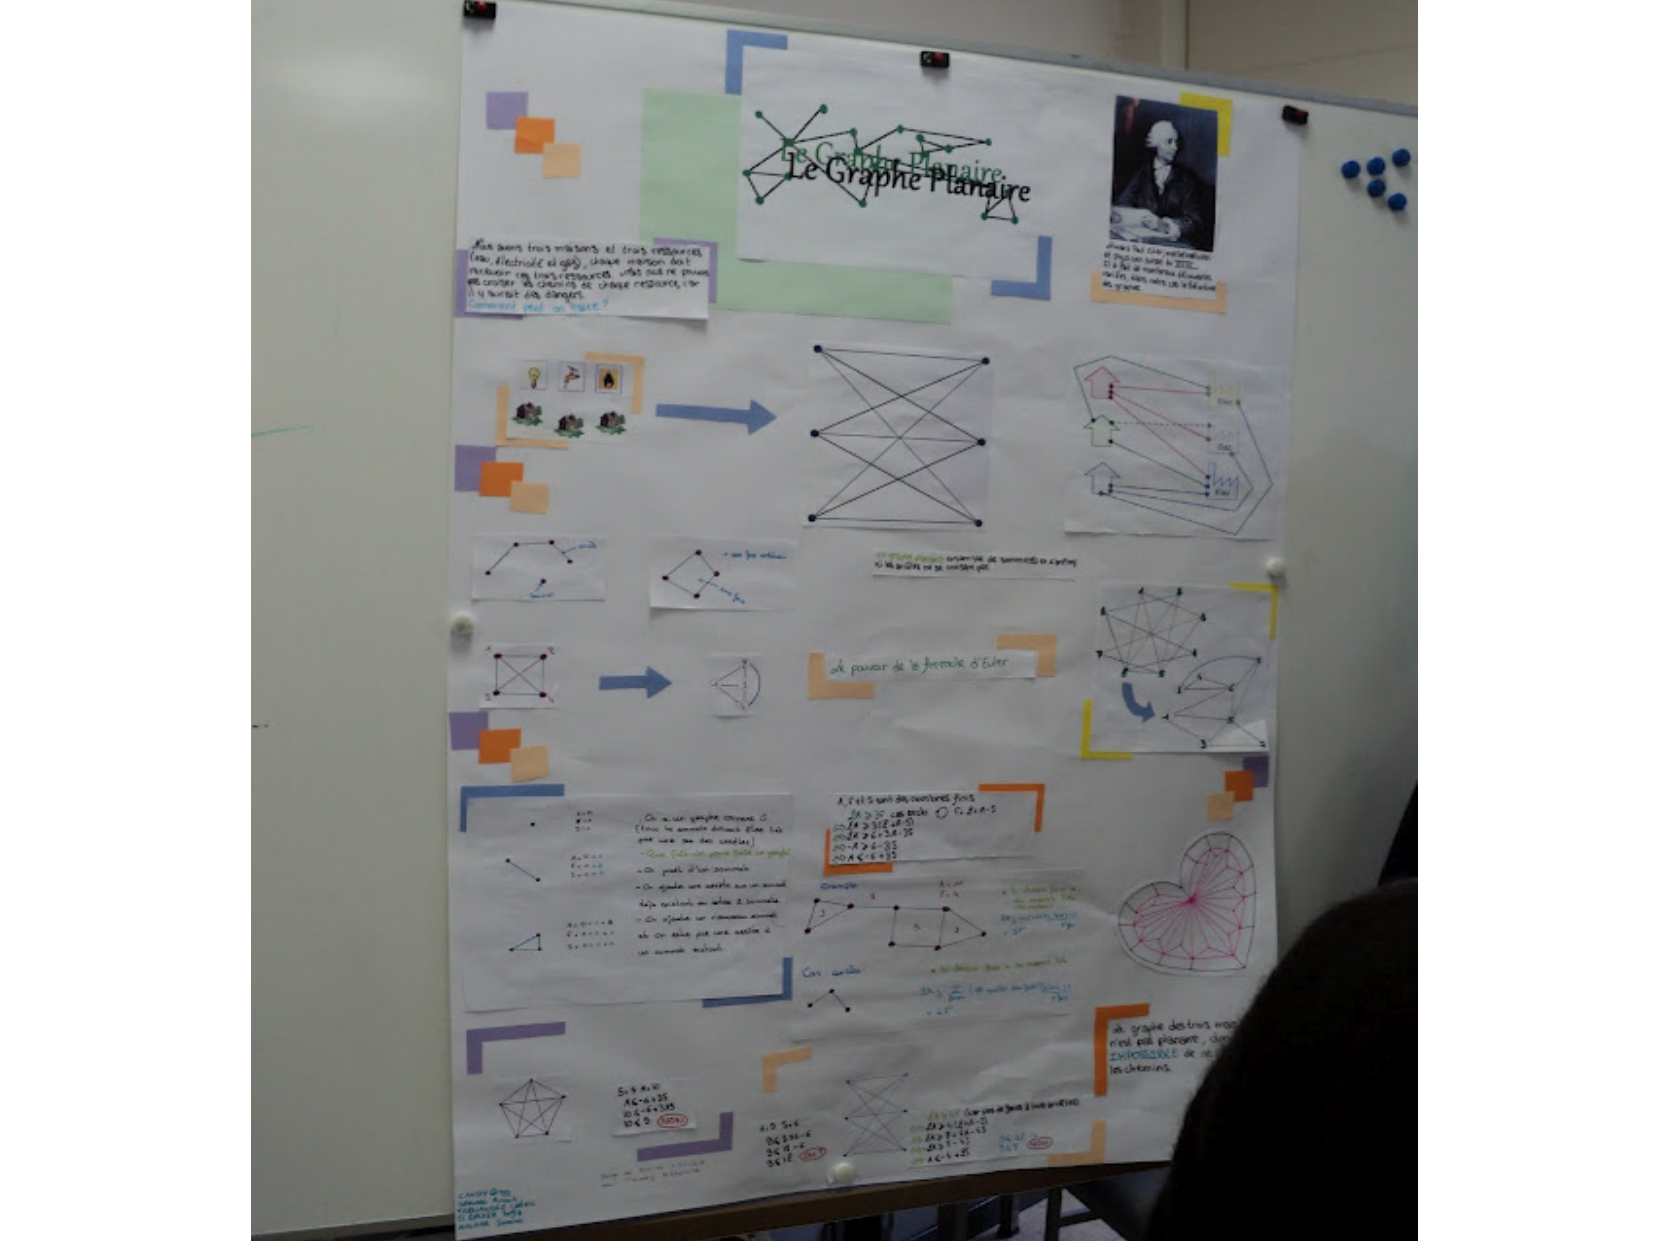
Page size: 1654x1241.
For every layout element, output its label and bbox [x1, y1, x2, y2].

picture [251, 0, 1418, 1241]
